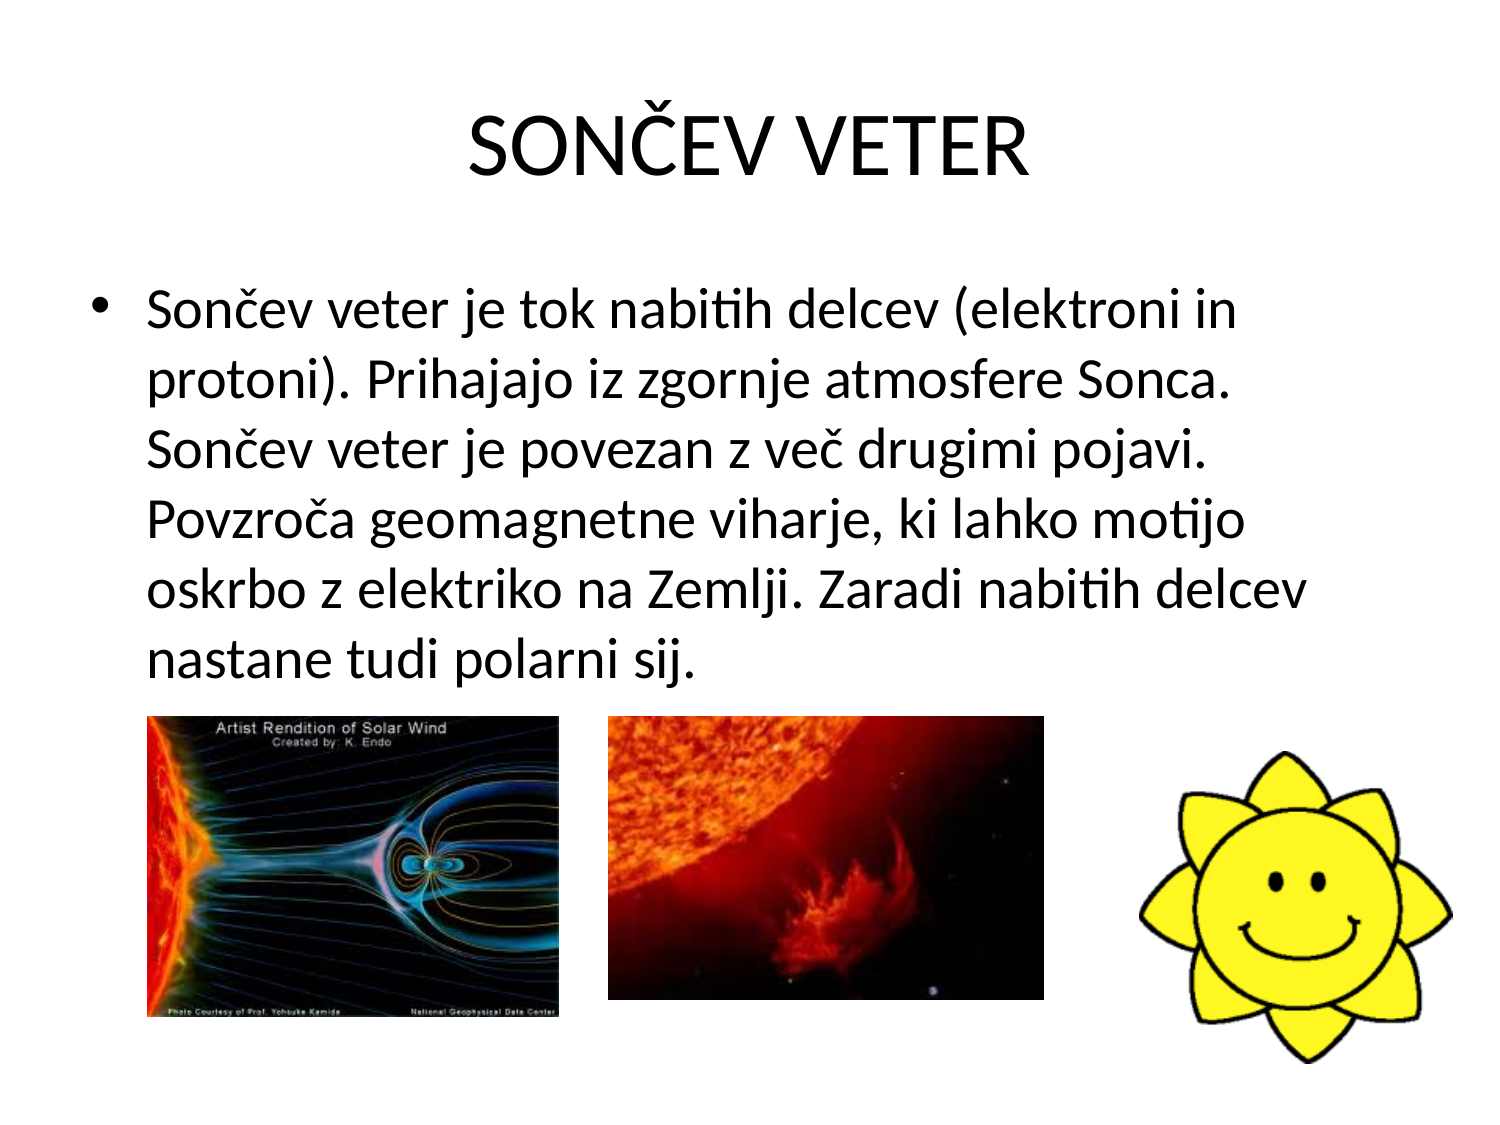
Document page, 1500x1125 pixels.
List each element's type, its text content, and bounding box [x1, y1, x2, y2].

picture [147, 716, 559, 1017]
list Sončev veter je tok nabitih delcev (elektroni in protoni). Prihajajo iz zgornje atmosfere Sonca. Sončev veter je povezan z več drugimi pojavi. Povzroča geomagnetne viharje, ki lahko motijo oskrbo z elektriko na Zemlji. Zaradi nabitih delcev nastane tudi polarni sij. [75, 262, 1425, 1005]
picture [1139, 751, 1453, 1064]
title SONČEV VETER [75, 45, 1425, 233]
picture [608, 716, 1044, 1000]
